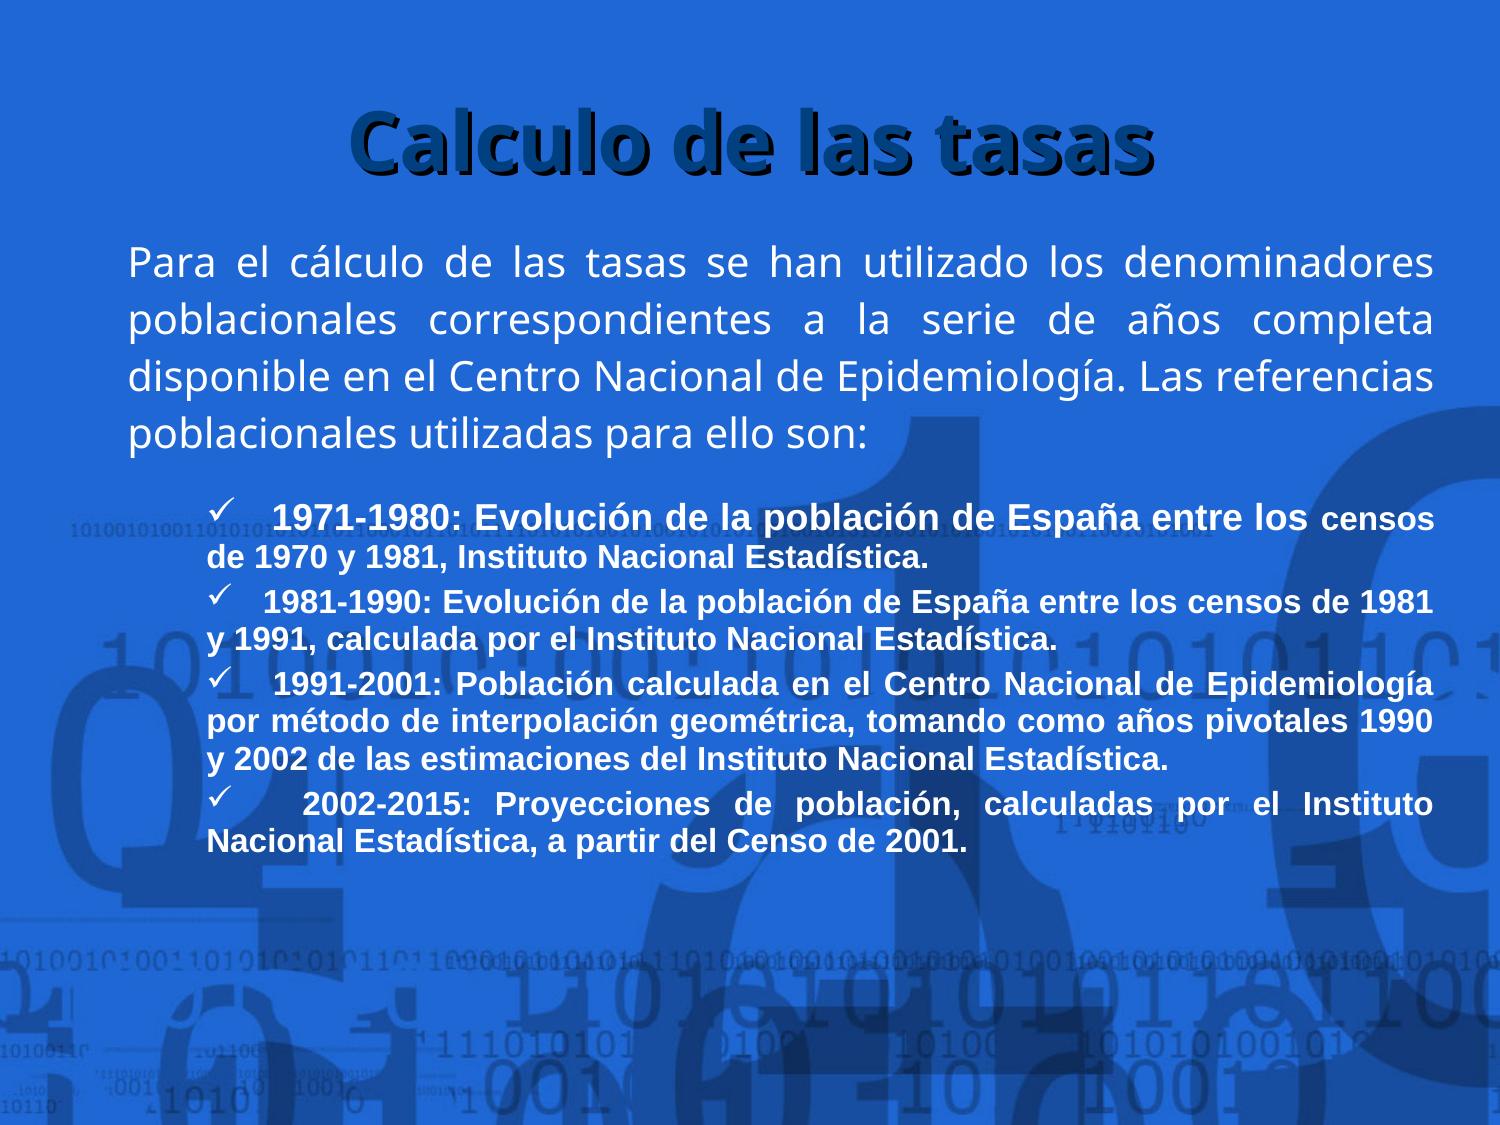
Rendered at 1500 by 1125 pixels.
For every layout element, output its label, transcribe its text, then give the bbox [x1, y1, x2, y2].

list Para el cálculo de las tasas se han utilizado los denominadores poblacionales correspondientes a la serie de años completa disponible en el Centro Nacional de Epidemiología. Las referencias poblacionales utilizadas para ello son: 1971-1980: Evolución de la población de España entre los censos de 1970 y 1981, Instituto Nacional Estadística. 1981-1990: Evolución de la población de España entre los censos de 1981 y 1991, calculada por el Instituto Nacional Estadística. 1991-2001: Población calculada en el Centro Nacional de Epidemiología por método de interpolación geométrica, tomando como años pivotales 1990 y 2002 de las estimaciones del Instituto Nacional Estadística. 2002-2015: Proyecciones de población, calculadas por el Instituto Nacional Estadística, a partir del Censo de 2001. [112, 224, 1450, 1051]
title Calculo de las tasas [75, 45, 1426, 233]
picture [0, 0, 1500, 1125]
